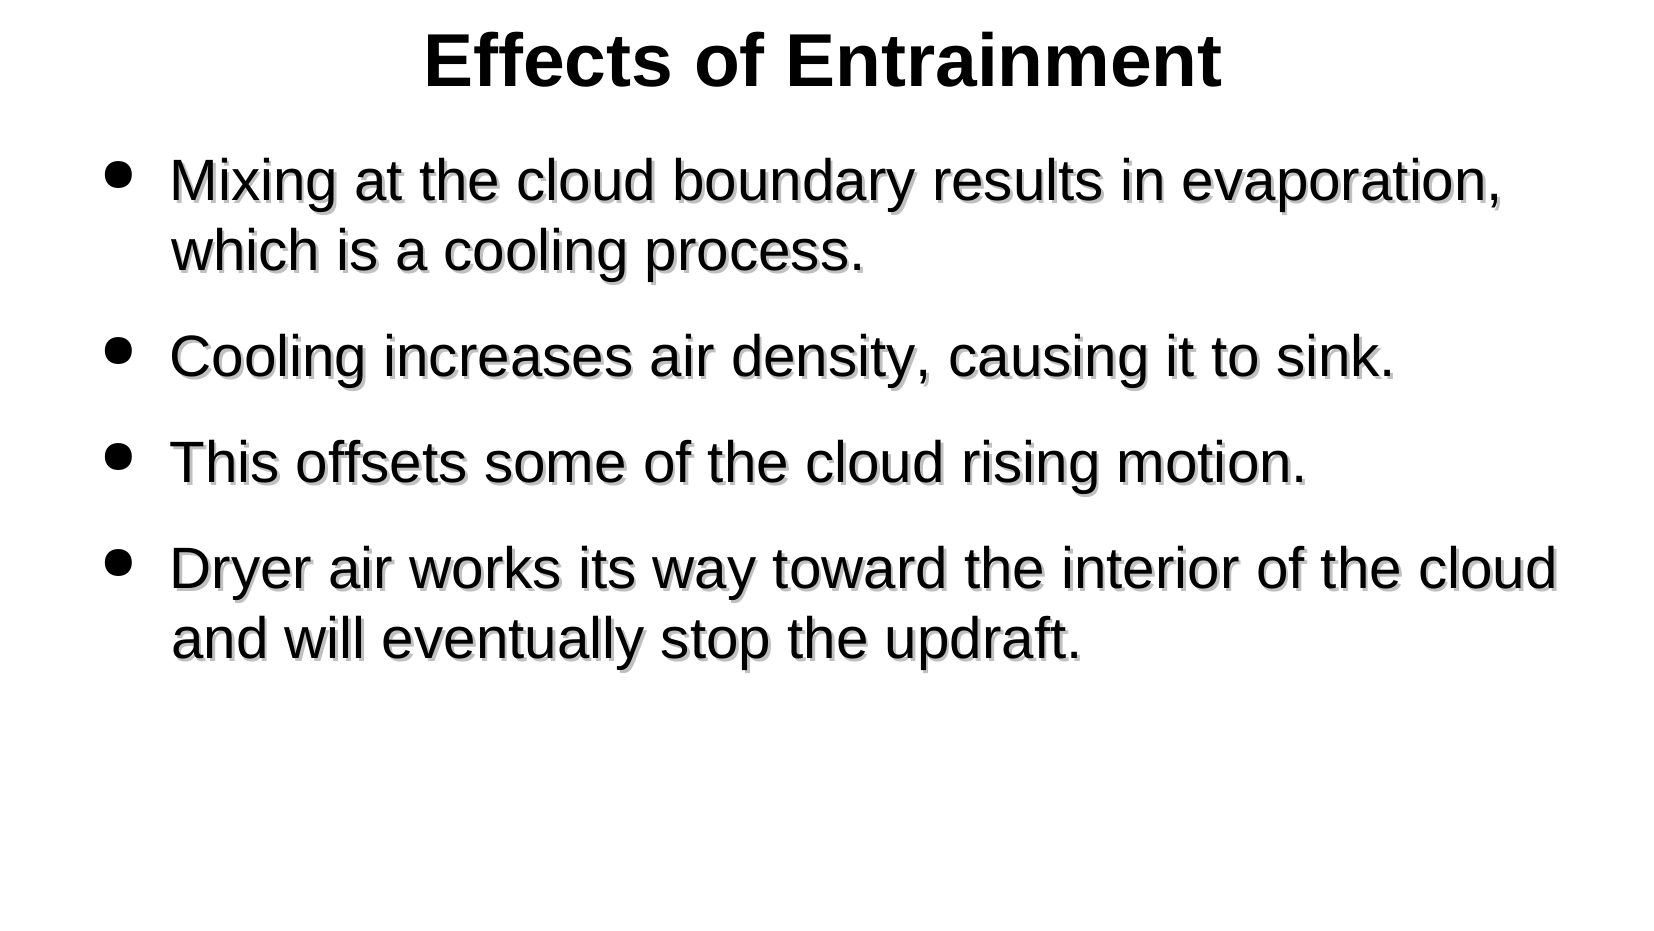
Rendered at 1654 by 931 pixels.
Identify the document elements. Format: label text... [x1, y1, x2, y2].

text_box Mixing at the cloud boundary results in evaporation, which is a cooling process. Cooling increases air density, causing it to sink. This offsets some of the cloud rising motion. Dryer air works its way toward the interior of the cloud and will eventually stop the updraft. [85, 134, 1576, 678]
title Effects of Entrainment [0, 5, 1651, 107]
